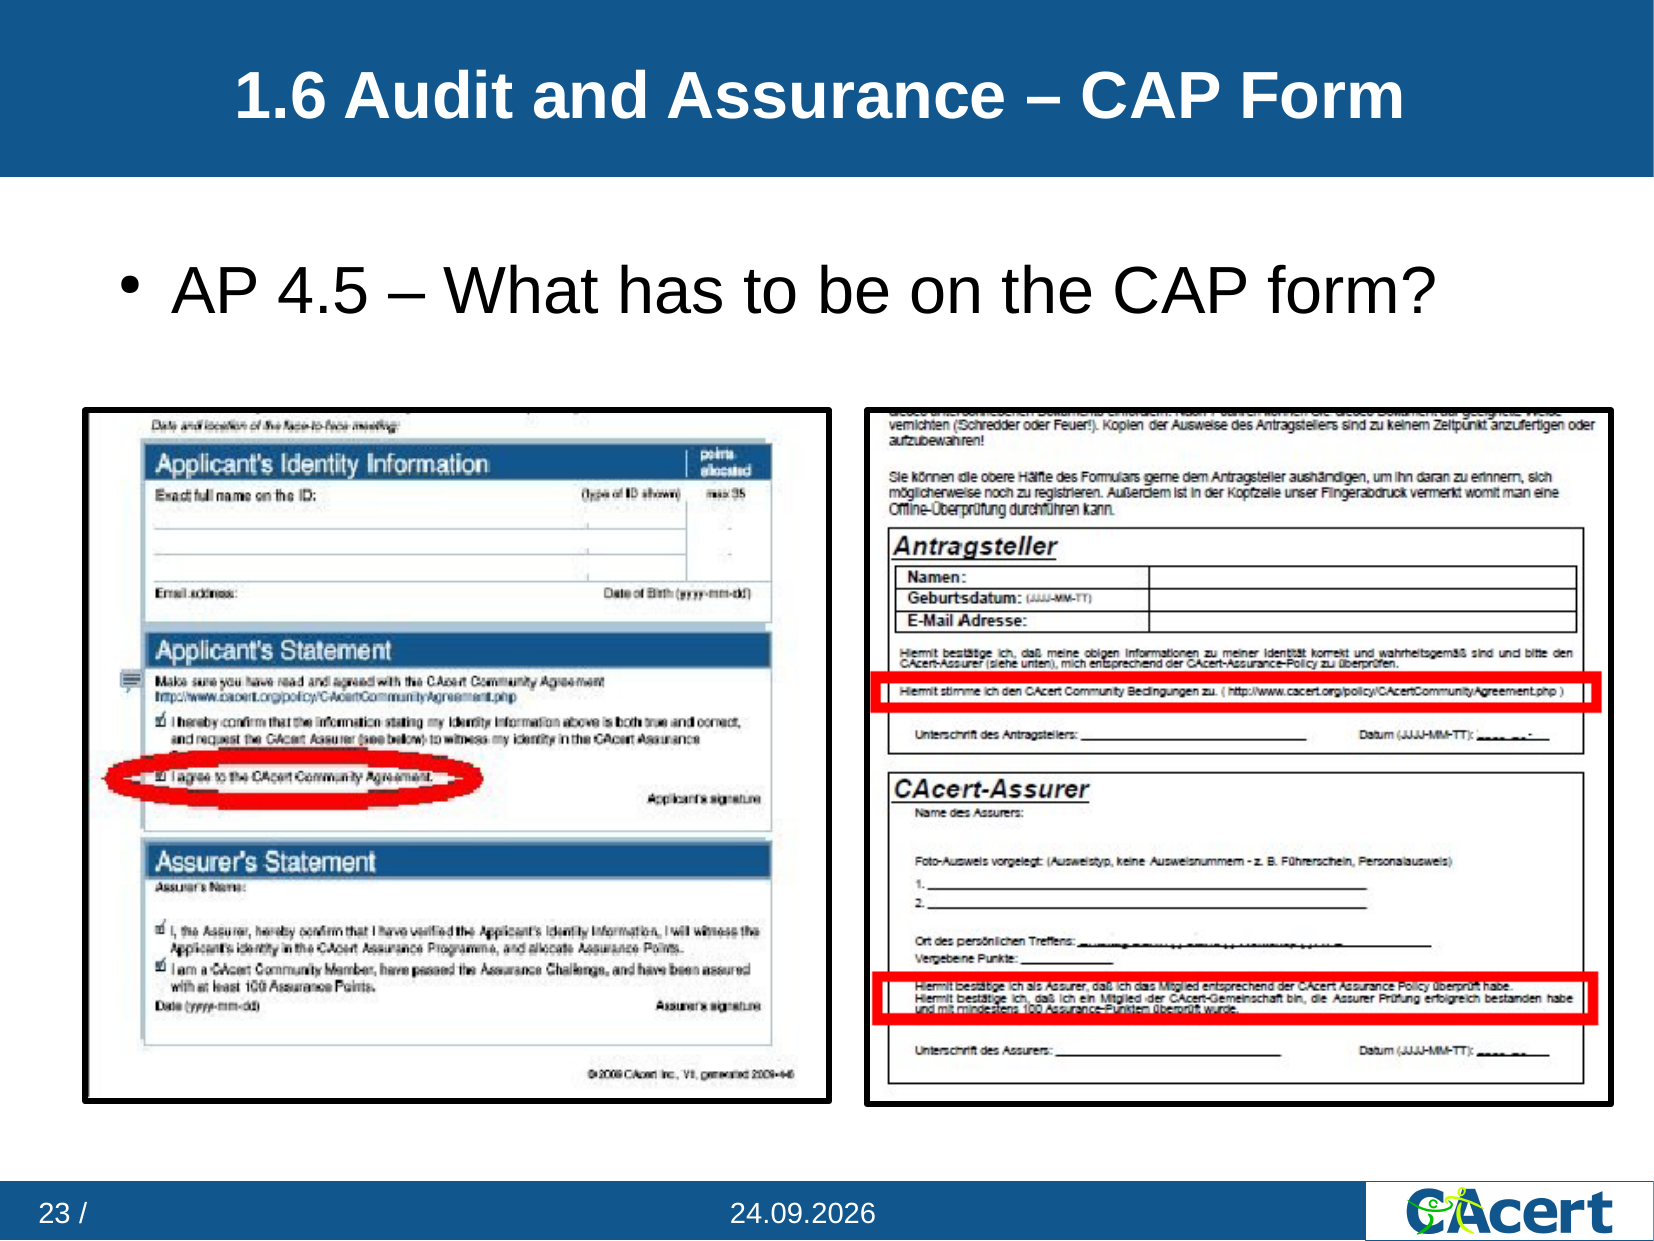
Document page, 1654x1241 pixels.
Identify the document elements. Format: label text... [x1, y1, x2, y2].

list AP 4.5 – What has to be on the CAP form? [82, 206, 1625, 1065]
picture [88, 413, 827, 1099]
picture [869, 413, 1609, 1102]
title 1.6 Audit and Assurance – CAP Form [76, 17, 1565, 166]
